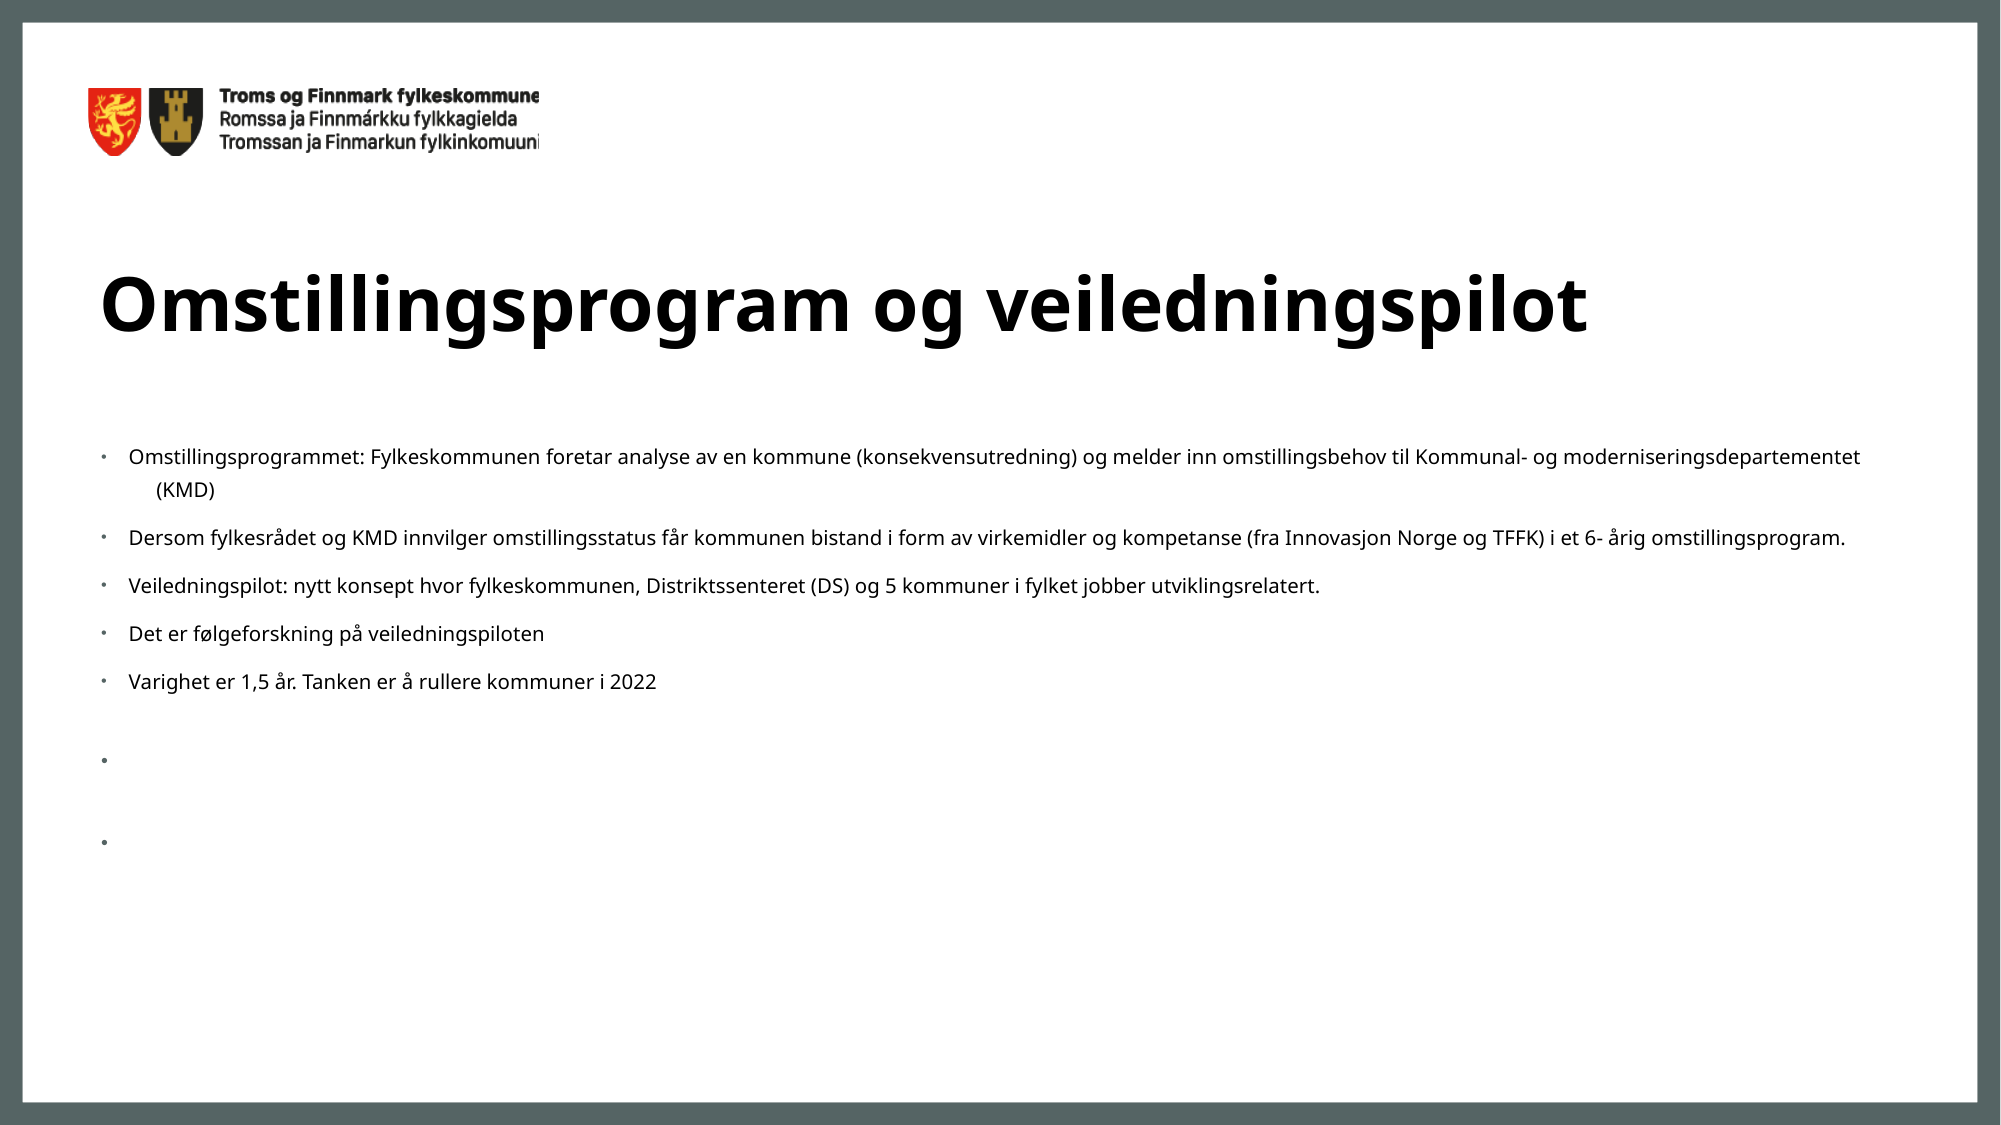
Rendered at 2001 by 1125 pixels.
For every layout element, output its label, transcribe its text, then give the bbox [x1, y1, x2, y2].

title Omstillingsprogram og veiledningspilot [84, 190, 1916, 288]
list Omstillingsprogrammet: Fylkeskommunen foretar analyse av en kommune (konsekvensutredning) og melder inn omstillingsbehov til Kommunal- og moderniseringsdepartementet (KMD) Dersom fylkesrådet og KMD innvilger omstillingsstatus får kommunen bistand i form av virkemidler og kompetanse (fra Innovasjon Norge og TFFK) i et 6- årig omstillingsprogram. Veiledningspilot: nytt konsept hvor fylkeskommunen, Distriktssenteret (DS) og 5 kommuner i fylket jobber utviklingsrelatert. Det er følgeforskning på veiledningspiloten Varighet er 1,5 år. Tanken er å rullere kommuner i 2022 [84, 288, 1916, 1066]
